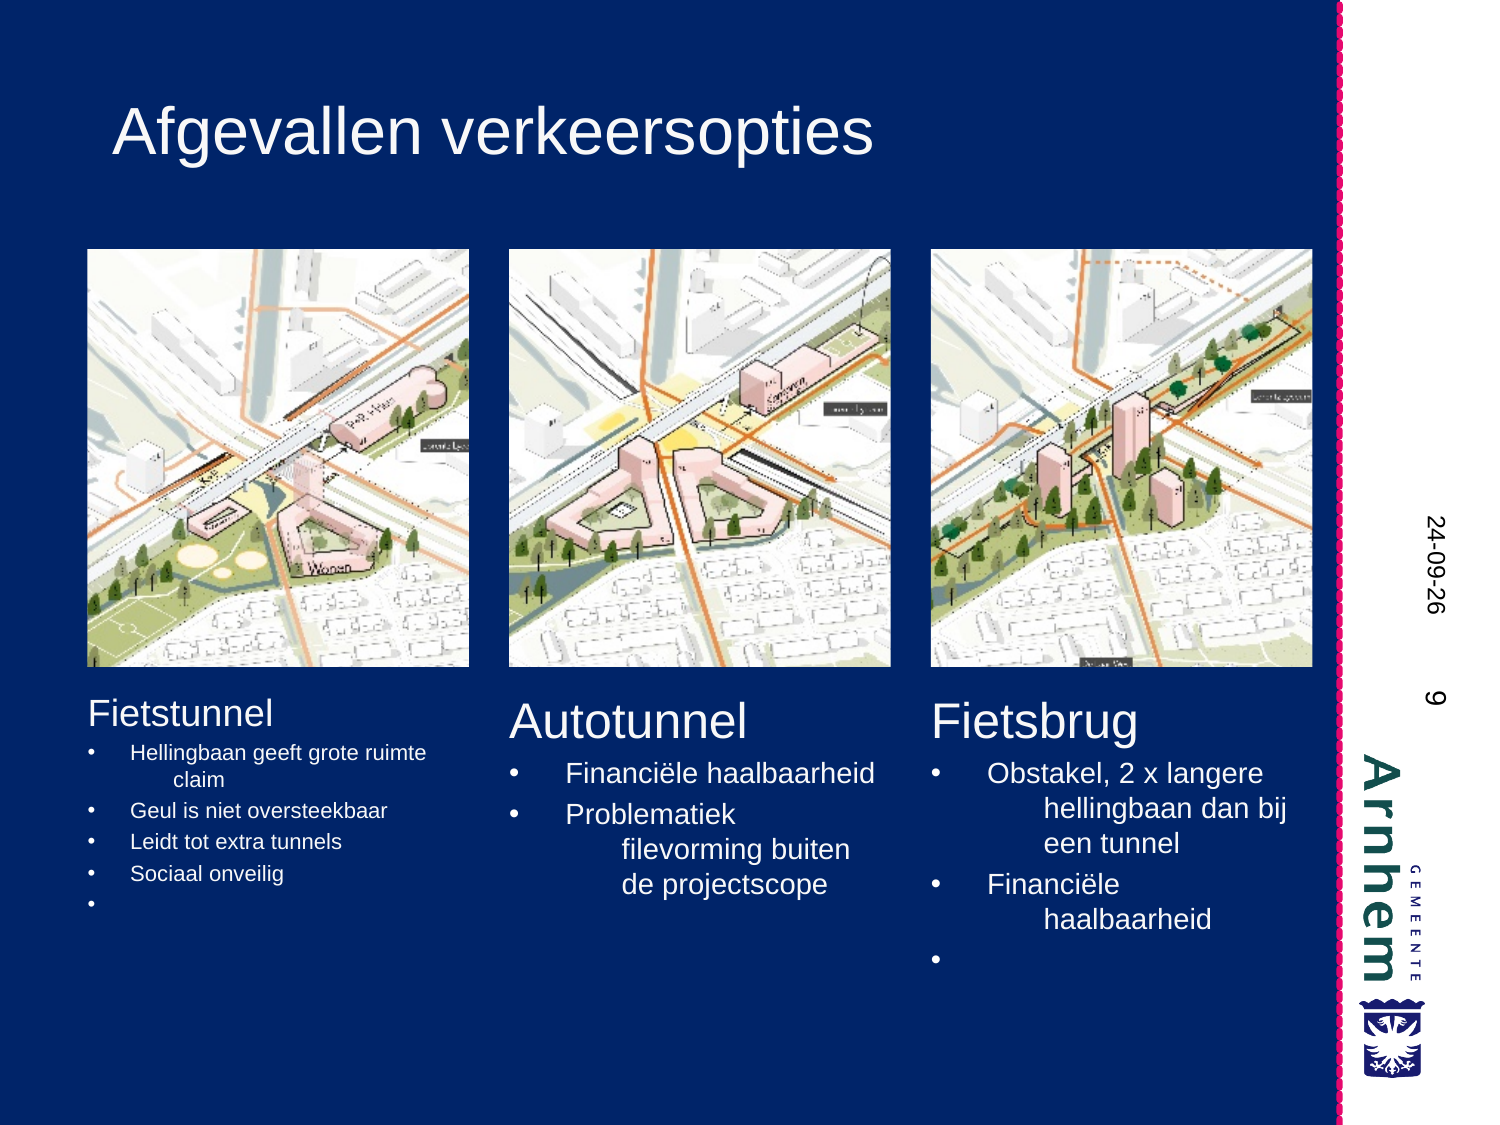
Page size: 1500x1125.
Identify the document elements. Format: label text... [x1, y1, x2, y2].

picture [87, 249, 469, 667]
picture [509, 249, 891, 667]
text_box Fietsbrug Obstakel, 2 x langere hellingbaan dan bij een tunnel Financiële haalbaarheid [930, 680, 1313, 965]
list Fietstunnel Hellingbaan geeft grote ruimte claim Geul is niet oversteekbaar Leidt tot extra tunnels Sociaal onveilig [87, 680, 491, 894]
picture [930, 249, 1313, 667]
text_box 9 [1412, 675, 1463, 751]
text_box Afgevallen verkeersopties [112, 87, 1270, 251]
text_box Autotunnel Financiële haalbaarheid Problematiek filevorming buiten de projectscope [509, 680, 892, 941]
text_box 15-2-2022 [1410, 500, 1461, 688]
